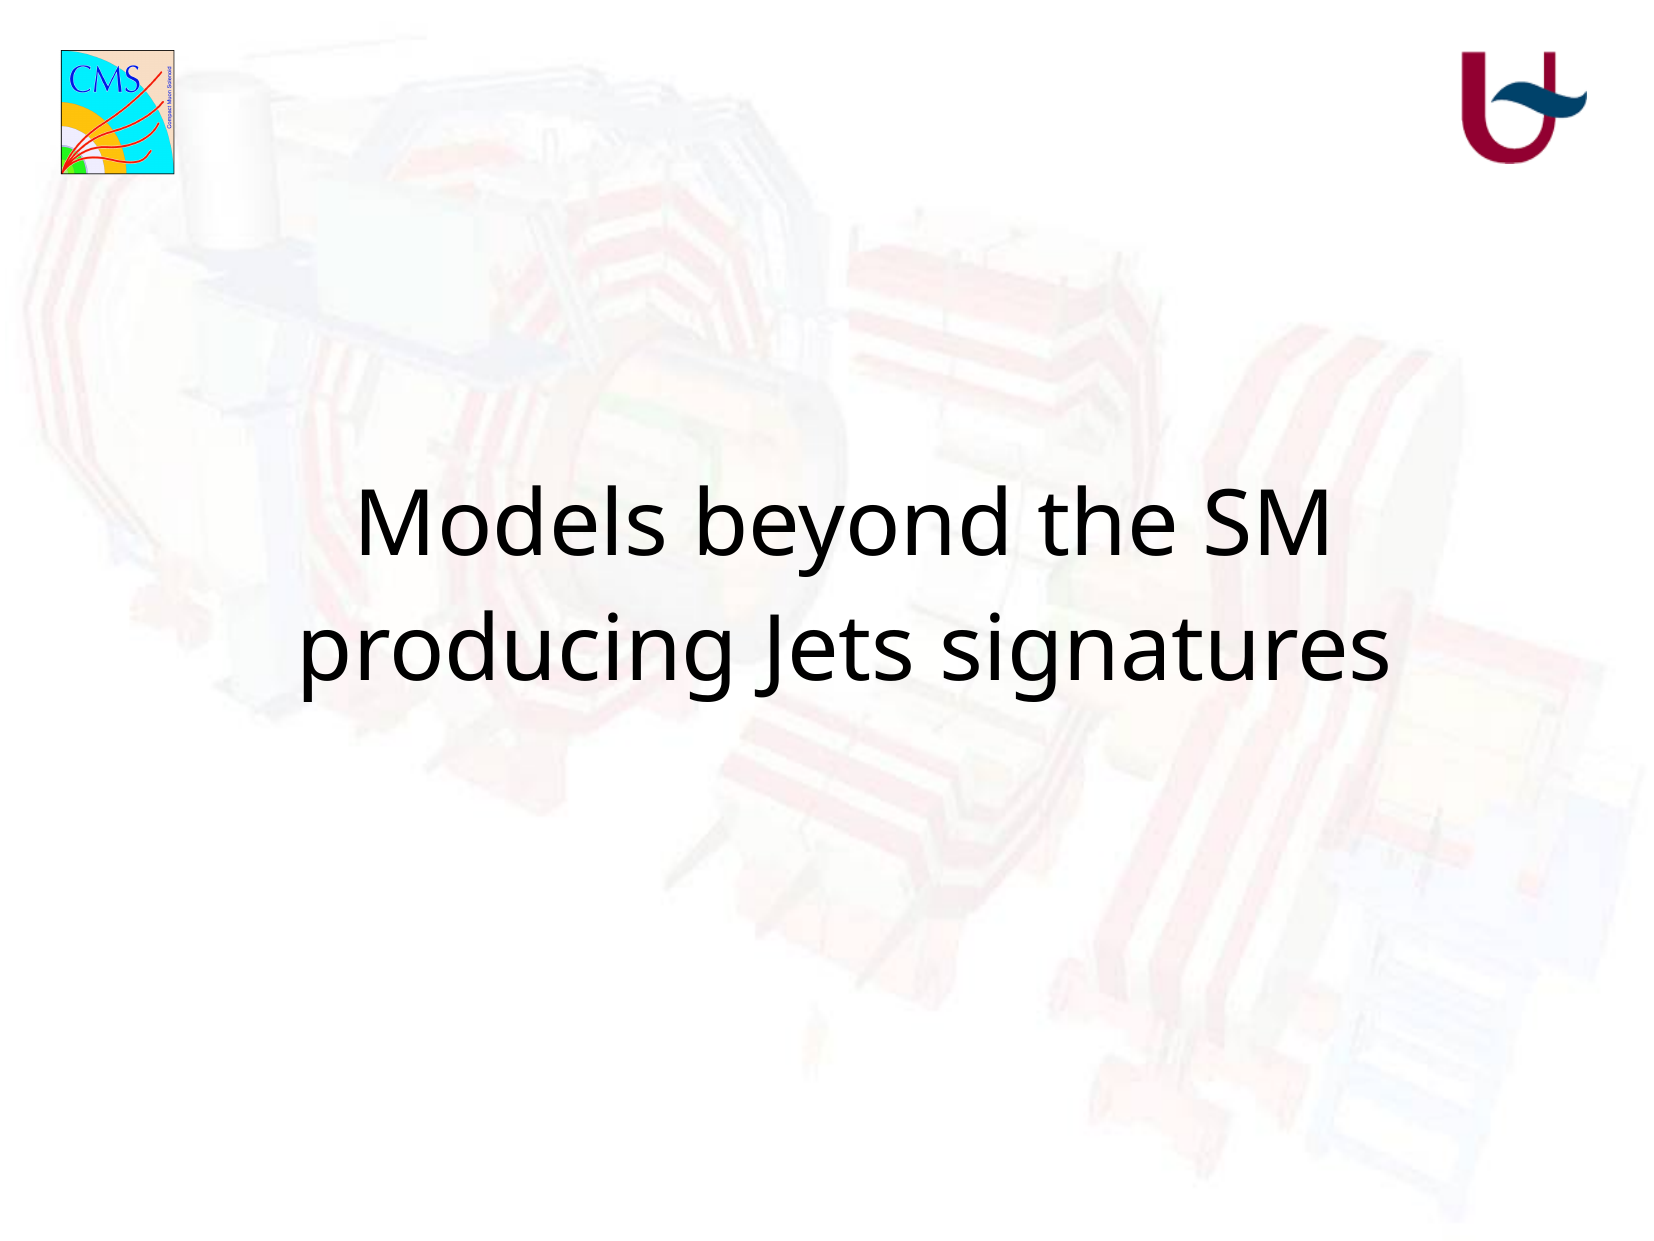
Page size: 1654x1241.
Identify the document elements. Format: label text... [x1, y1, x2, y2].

title Models beyond the SM producing Jets signatures [214, 306, 1477, 859]
picture [5, 5, 1651, 1241]
